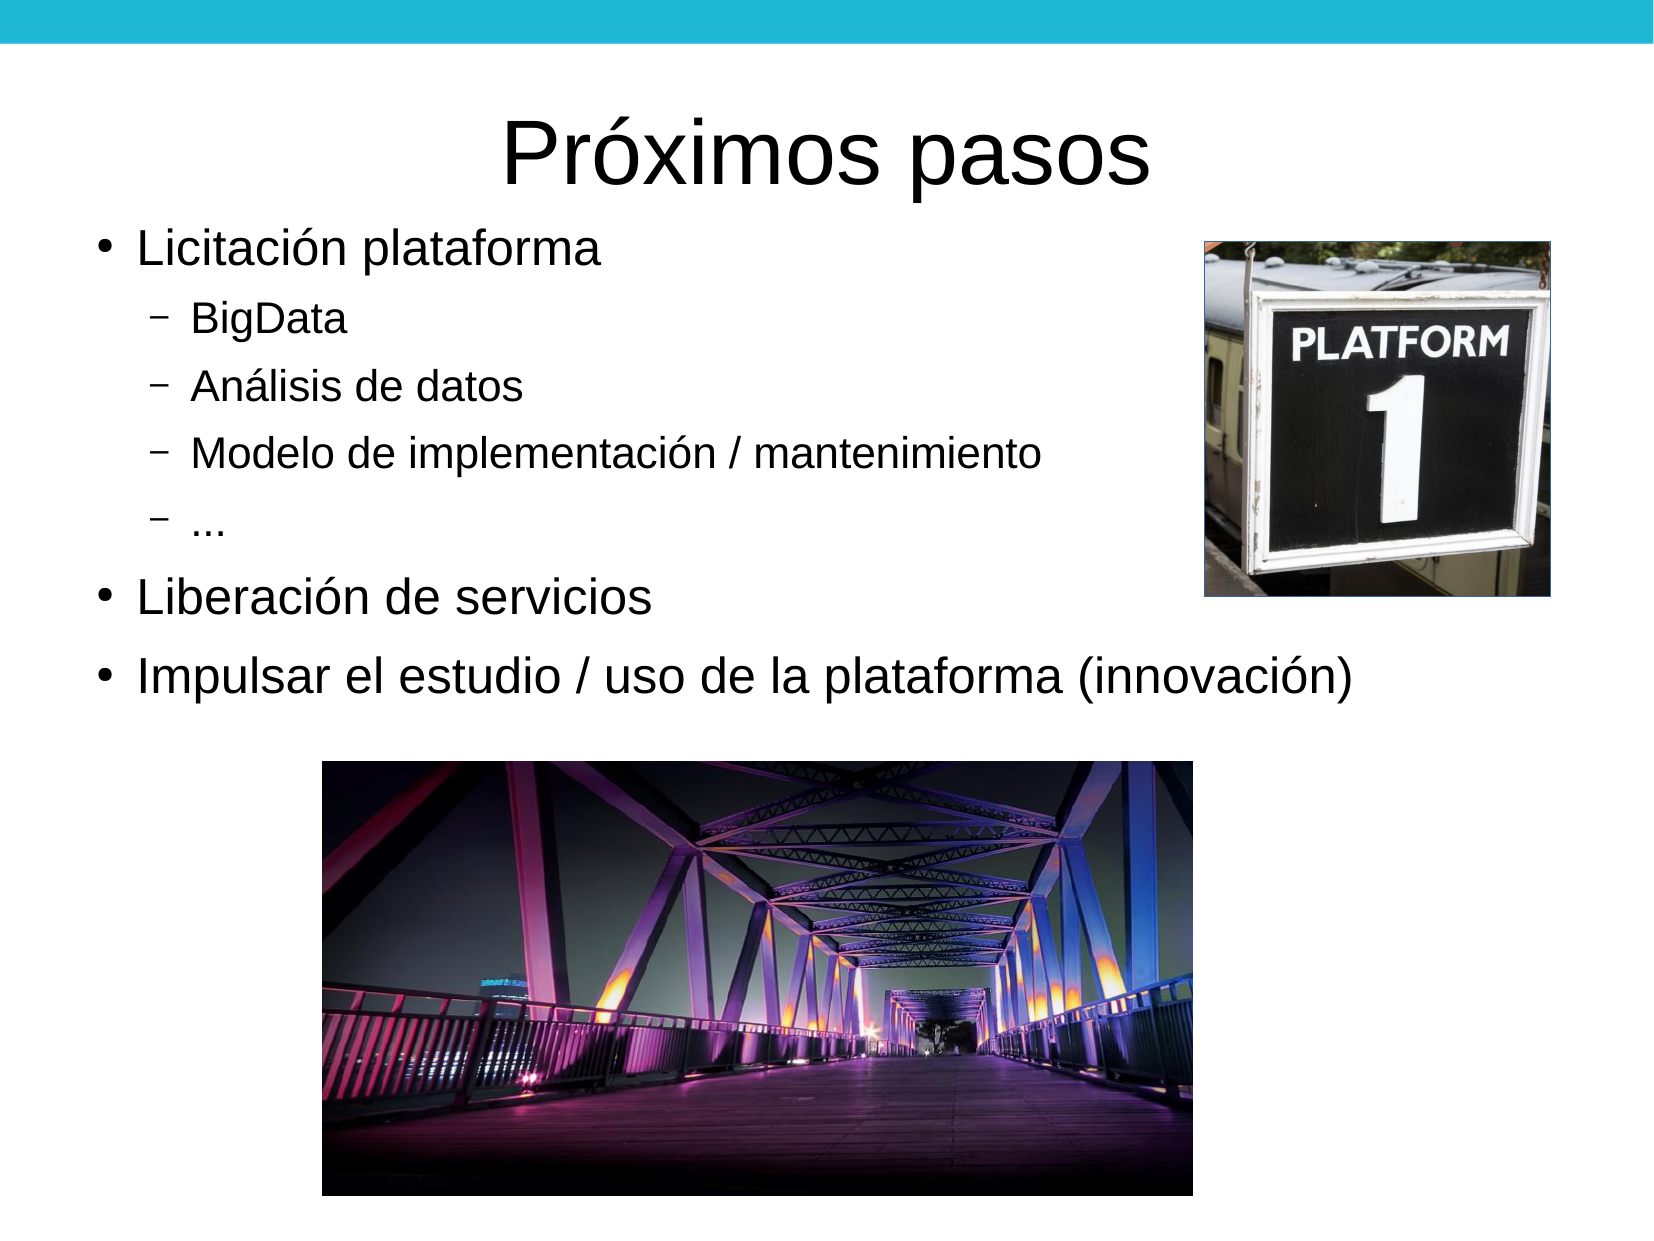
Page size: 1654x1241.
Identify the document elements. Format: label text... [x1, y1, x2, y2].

picture [0, 0, 1654, 44]
list Licitación plataforma BigData Análisis de datos Modelo de implementación / mantenimiento ... Liberación de servicios Impulsar el estudio / uso de la plataforma (innovación) [82, 219, 1607, 709]
picture [322, 761, 1193, 1196]
picture [1204, 241, 1551, 597]
title Próximos pasos [82, 49, 1571, 219]
